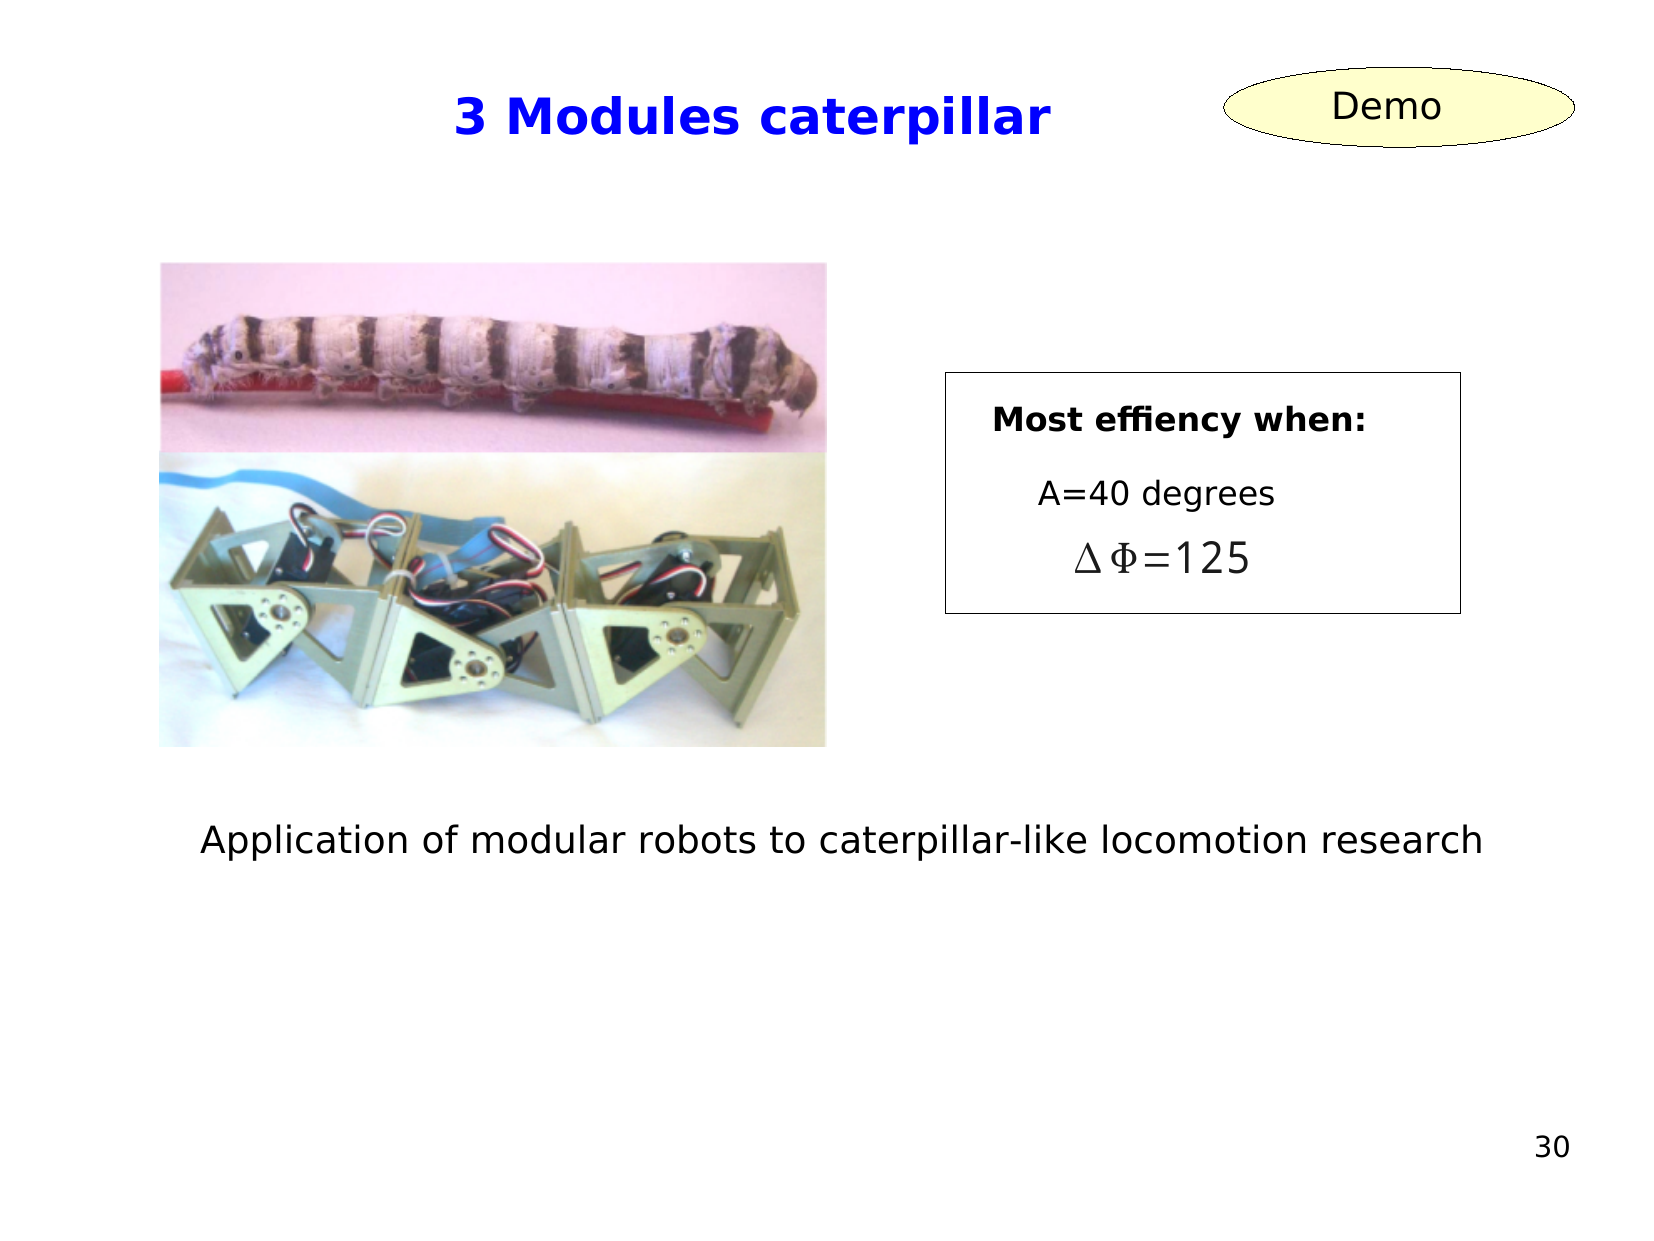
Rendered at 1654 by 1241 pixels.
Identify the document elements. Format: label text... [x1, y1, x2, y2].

picture [159, 262, 827, 747]
text_box Application of modular robots to caterpillar-like locomotion research [173, 811, 1527, 870]
chart [1063, 532, 1263, 584]
text_box Demo [1316, 77, 1458, 137]
text_box [1223, 67, 1575, 148]
text_box Most effiency when: A=40 degrees [977, 393, 1437, 595]
text_box 3 Modules caterpillar [438, 81, 1067, 155]
